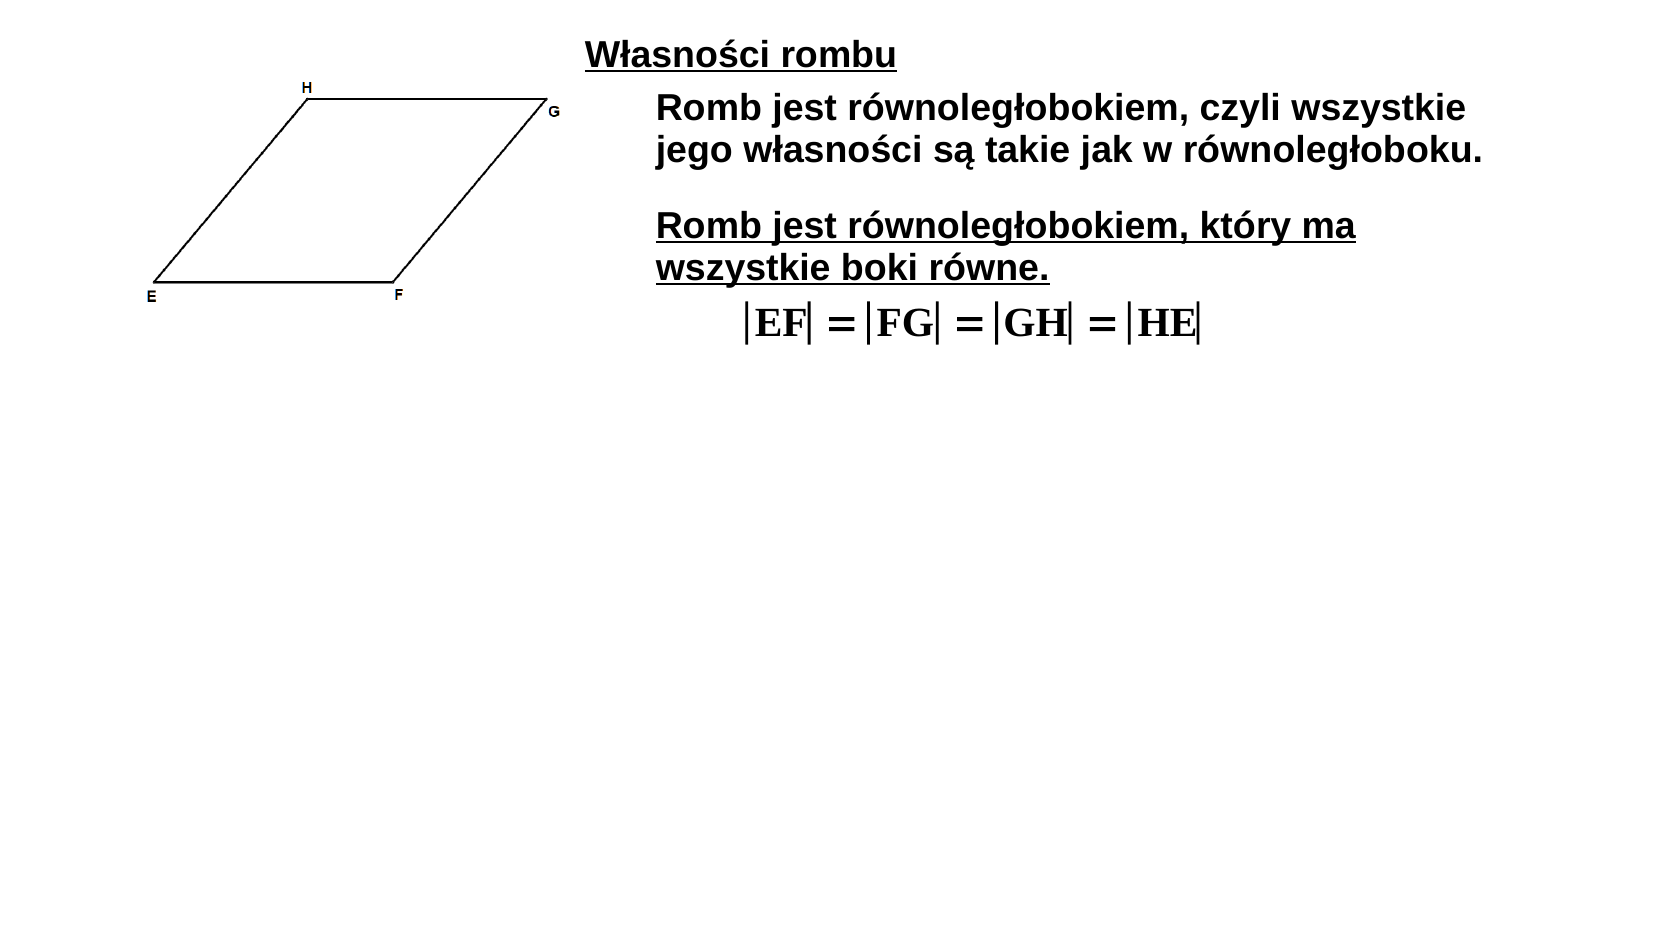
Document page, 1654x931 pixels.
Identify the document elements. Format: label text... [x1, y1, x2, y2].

text_box Własności rombu [570, 26, 1118, 85]
text_box Romb jest równoległobokiem, czyli wszystkie jego własności są takie jak w równoległoboku. [640, 79, 1541, 184]
picture [84, 44, 676, 410]
text_box Romb jest równoległobokiem, który ma wszystkie boki równe. [640, 197, 1541, 302]
chart [734, 299, 1216, 346]
